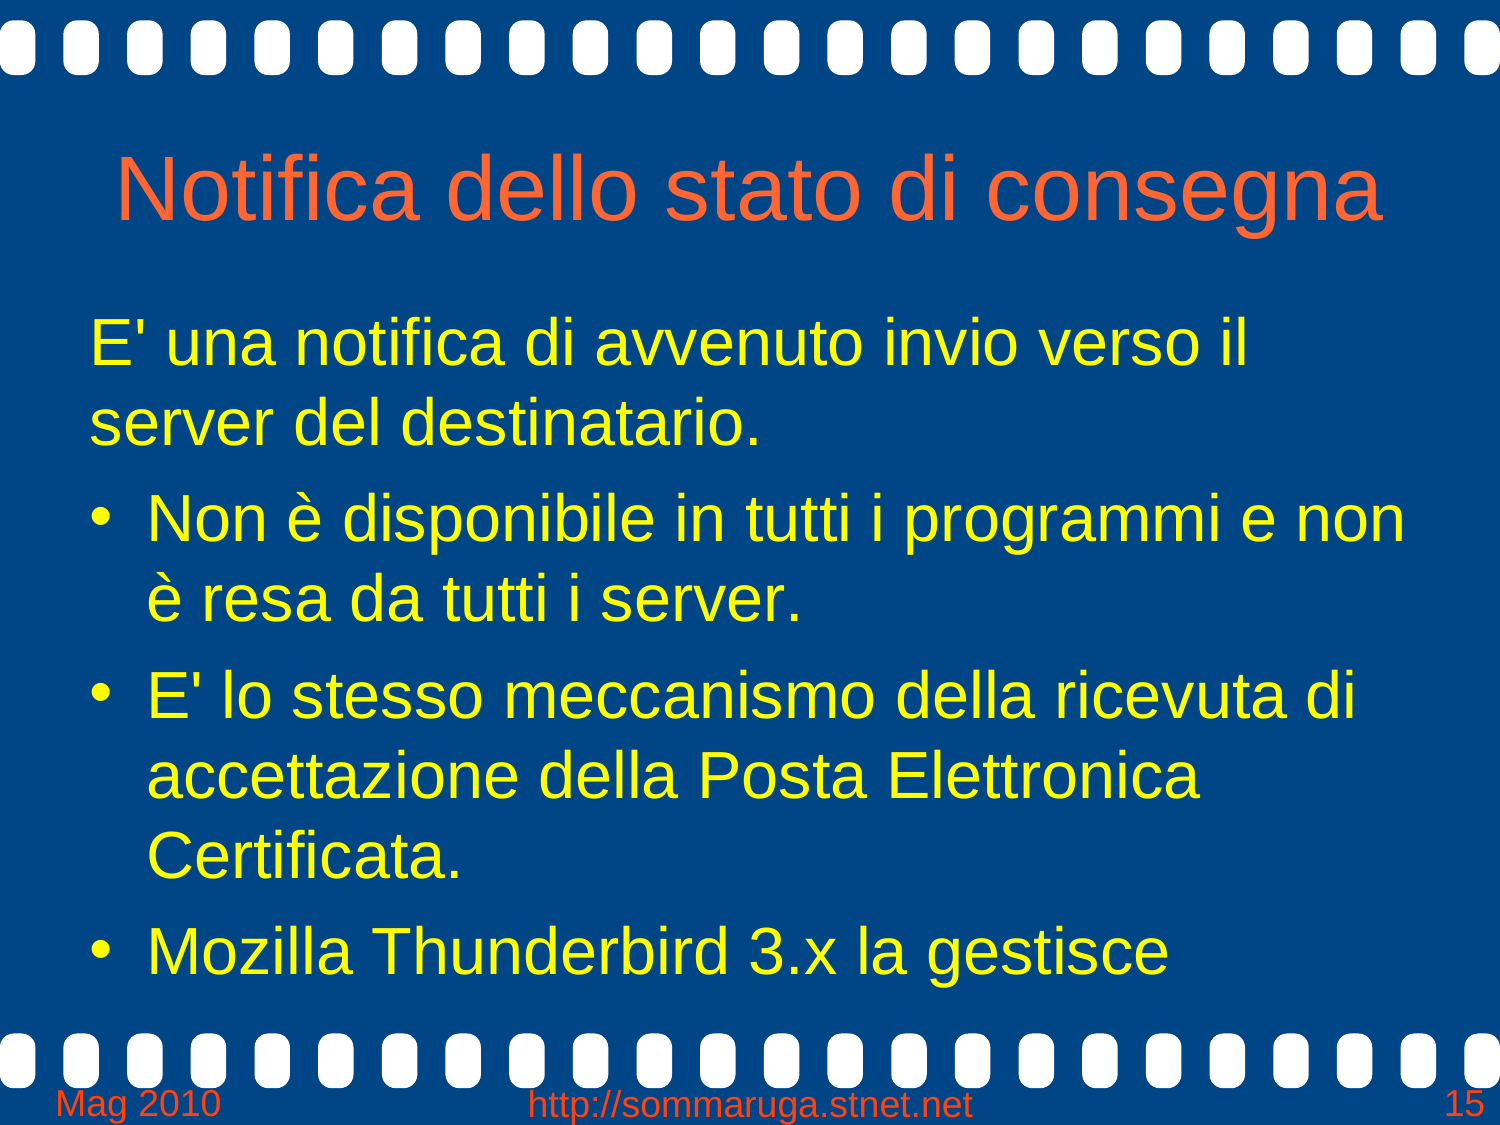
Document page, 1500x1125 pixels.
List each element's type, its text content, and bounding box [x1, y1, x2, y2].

list E' una notifica di avvenuto invio verso il server del destinatario. Non è disponibile in tutti i programmi e non è resa da tutti i server. E' lo stesso meccanismo della ricevuta di accettazione della Posta Elettronica Certificata. Mozilla Thunderbird 3.x la gestisce [75, 290, 1426, 1006]
title Notifica dello stato di consegna [75, 65, 1426, 290]
